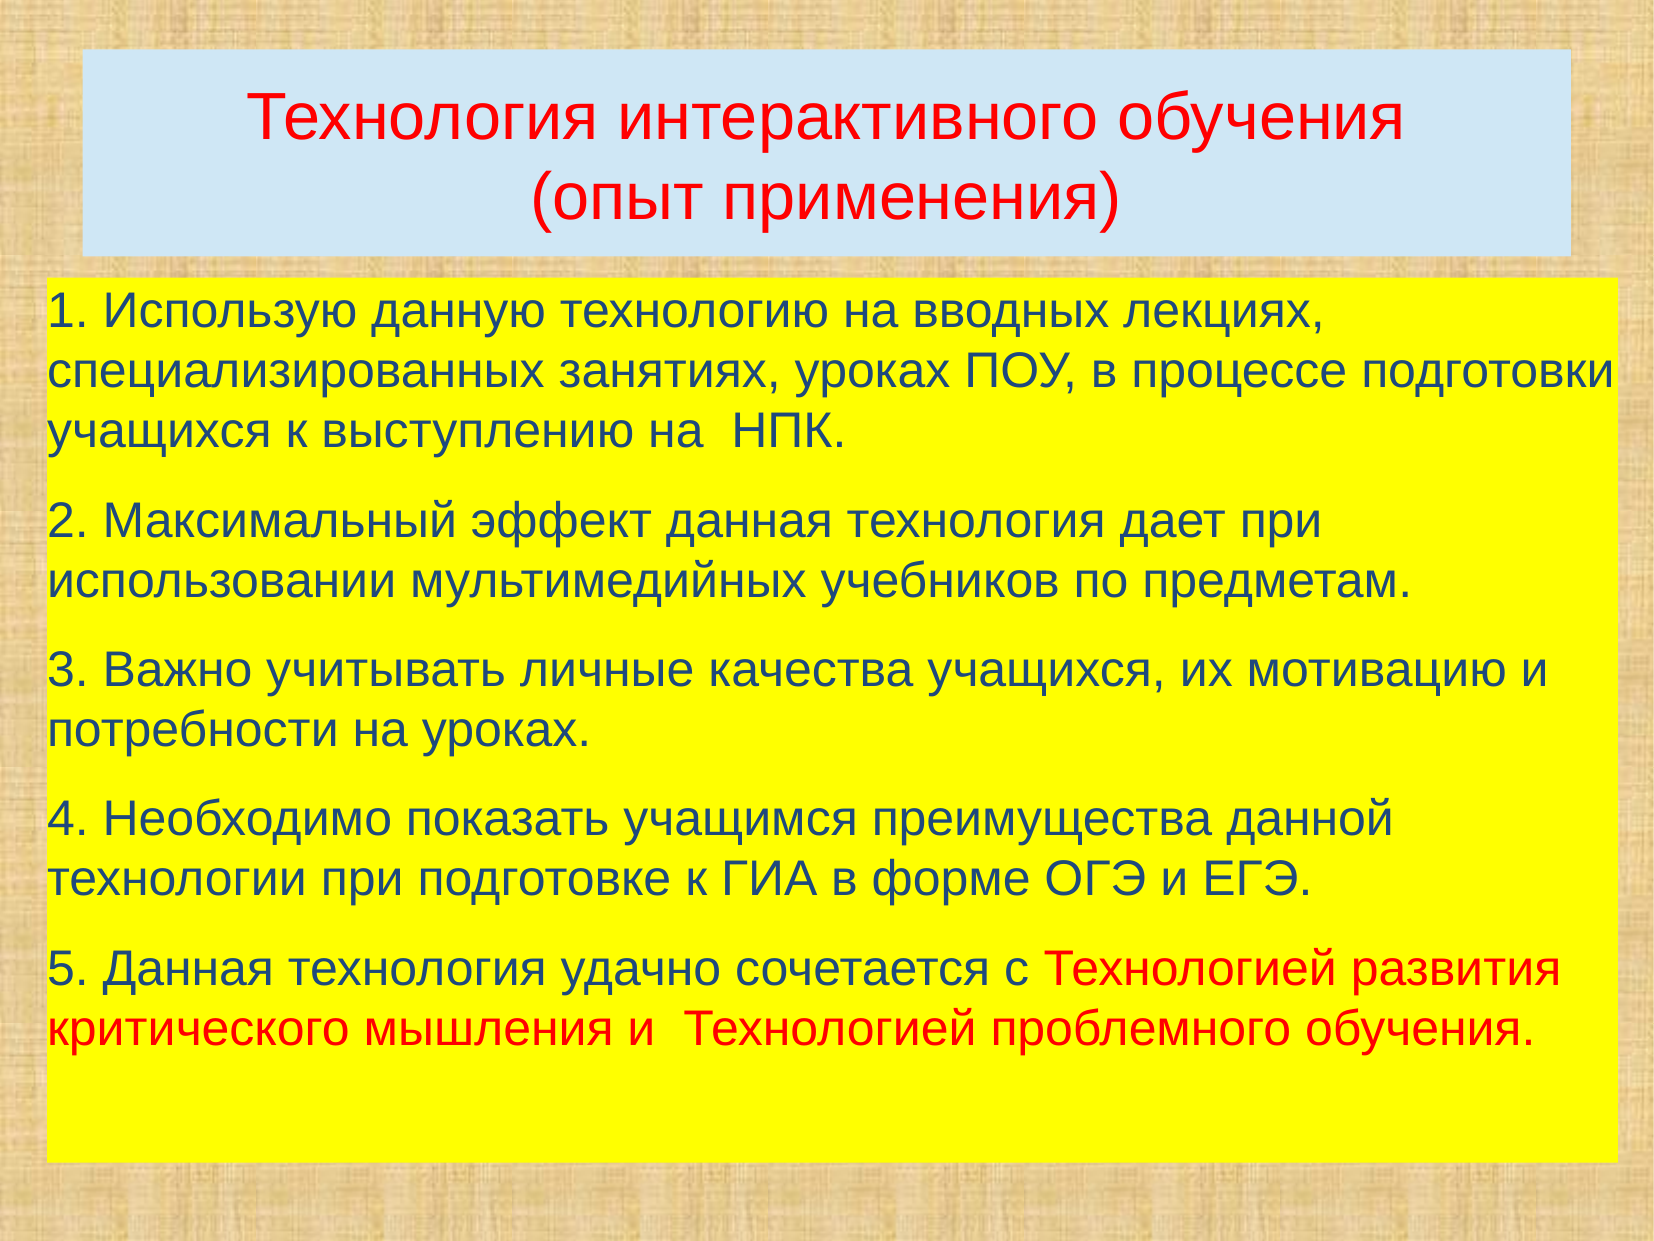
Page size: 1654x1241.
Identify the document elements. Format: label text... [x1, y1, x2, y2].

title Технология интерактивного обучения (опыт применения) [82, 49, 1571, 257]
list 1. Использую данную технологию на вводных лекциях, специализированных занятиях, уроках ПОУ, в процессе подготовки учащихся к выступлению на НПК. 2. Максимальный эффект данная технология дает при использовании мультимедийных учебников по предметам. 3. Важно учитывать личные качества учащихся, их мотивацию и потребности на уроках. 4. Необходимо показать учащимся преимущества данной технологии при подготовке к ГИА в форме ОГЭ и ЕГЭ. 5. Данная технология удачно сочетается с Технологией развития критического мышления и Технологией проблемного обучения. [47, 277, 1618, 1163]
picture [0, 0, 1654, 1241]
